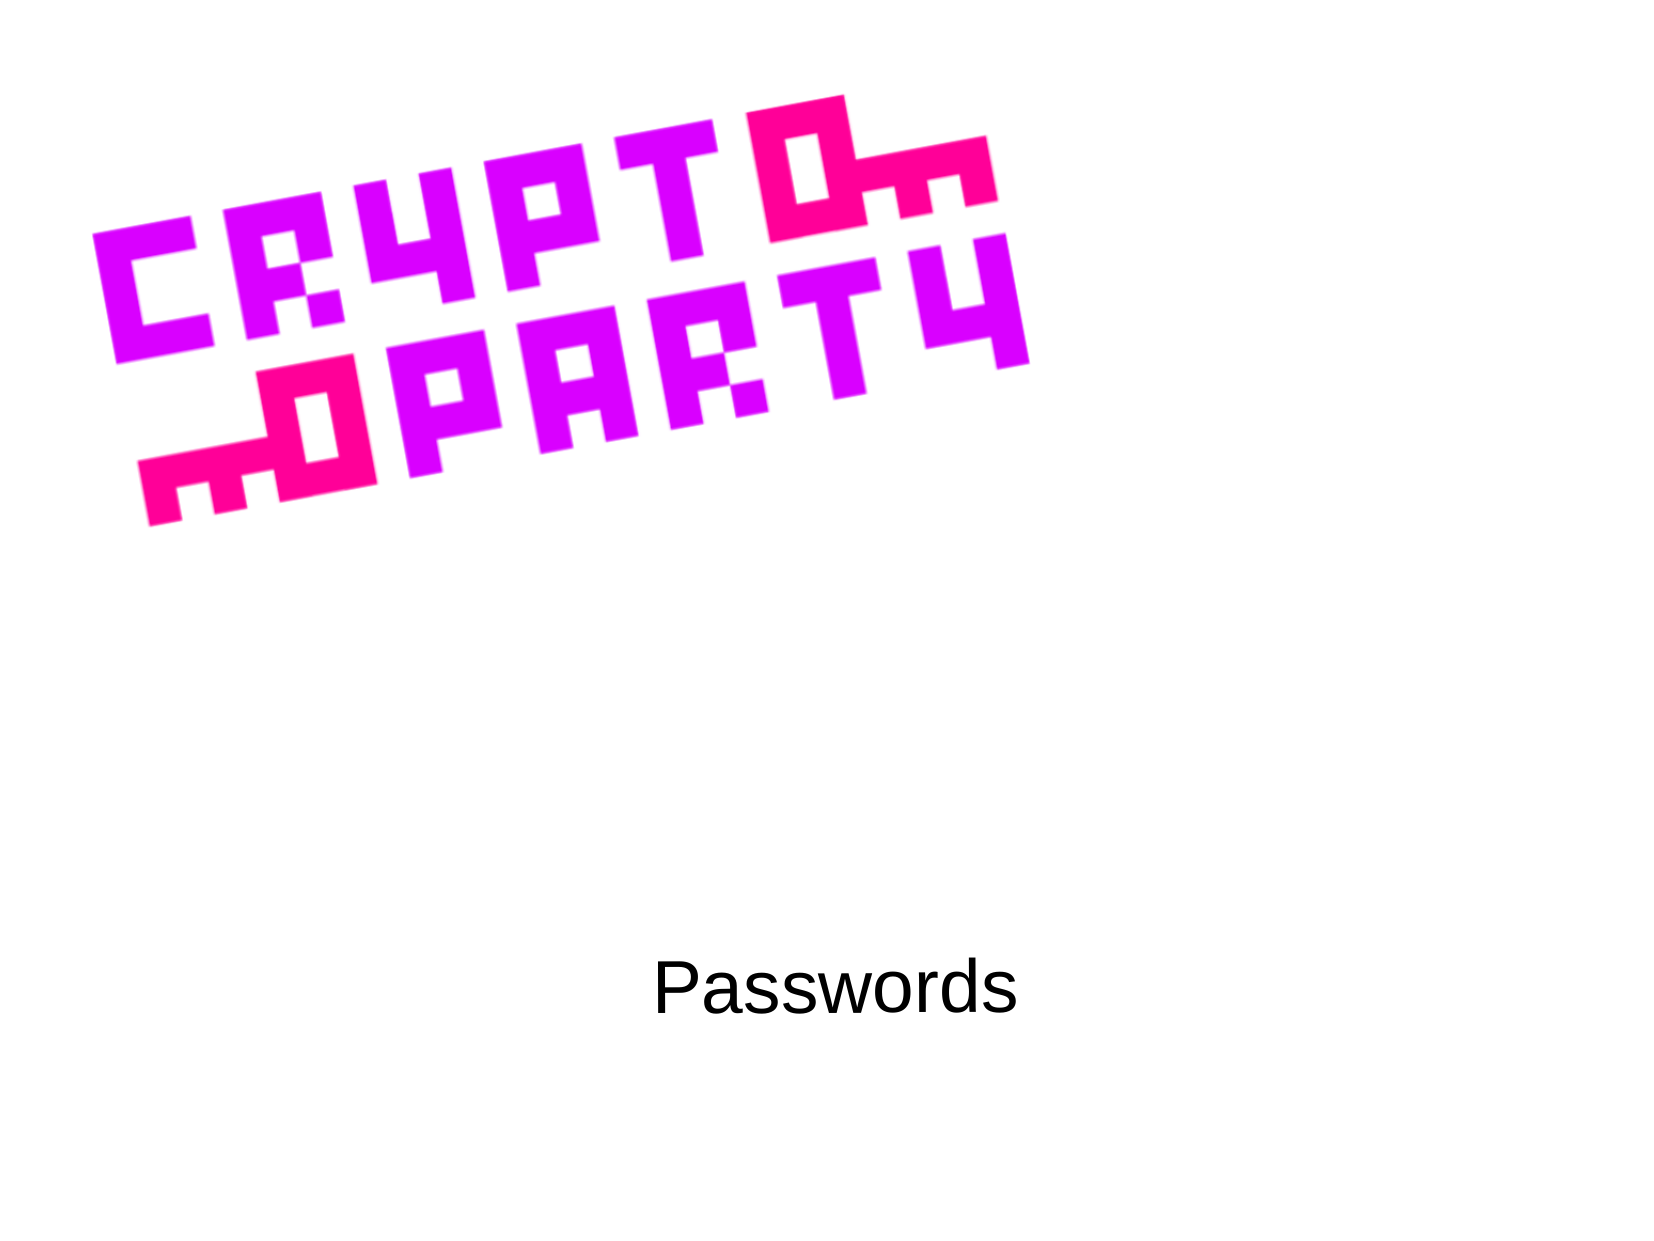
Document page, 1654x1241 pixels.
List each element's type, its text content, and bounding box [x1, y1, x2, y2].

subtitle Passwords [81, 733, 1590, 1240]
picture [39, 0, 1095, 835]
